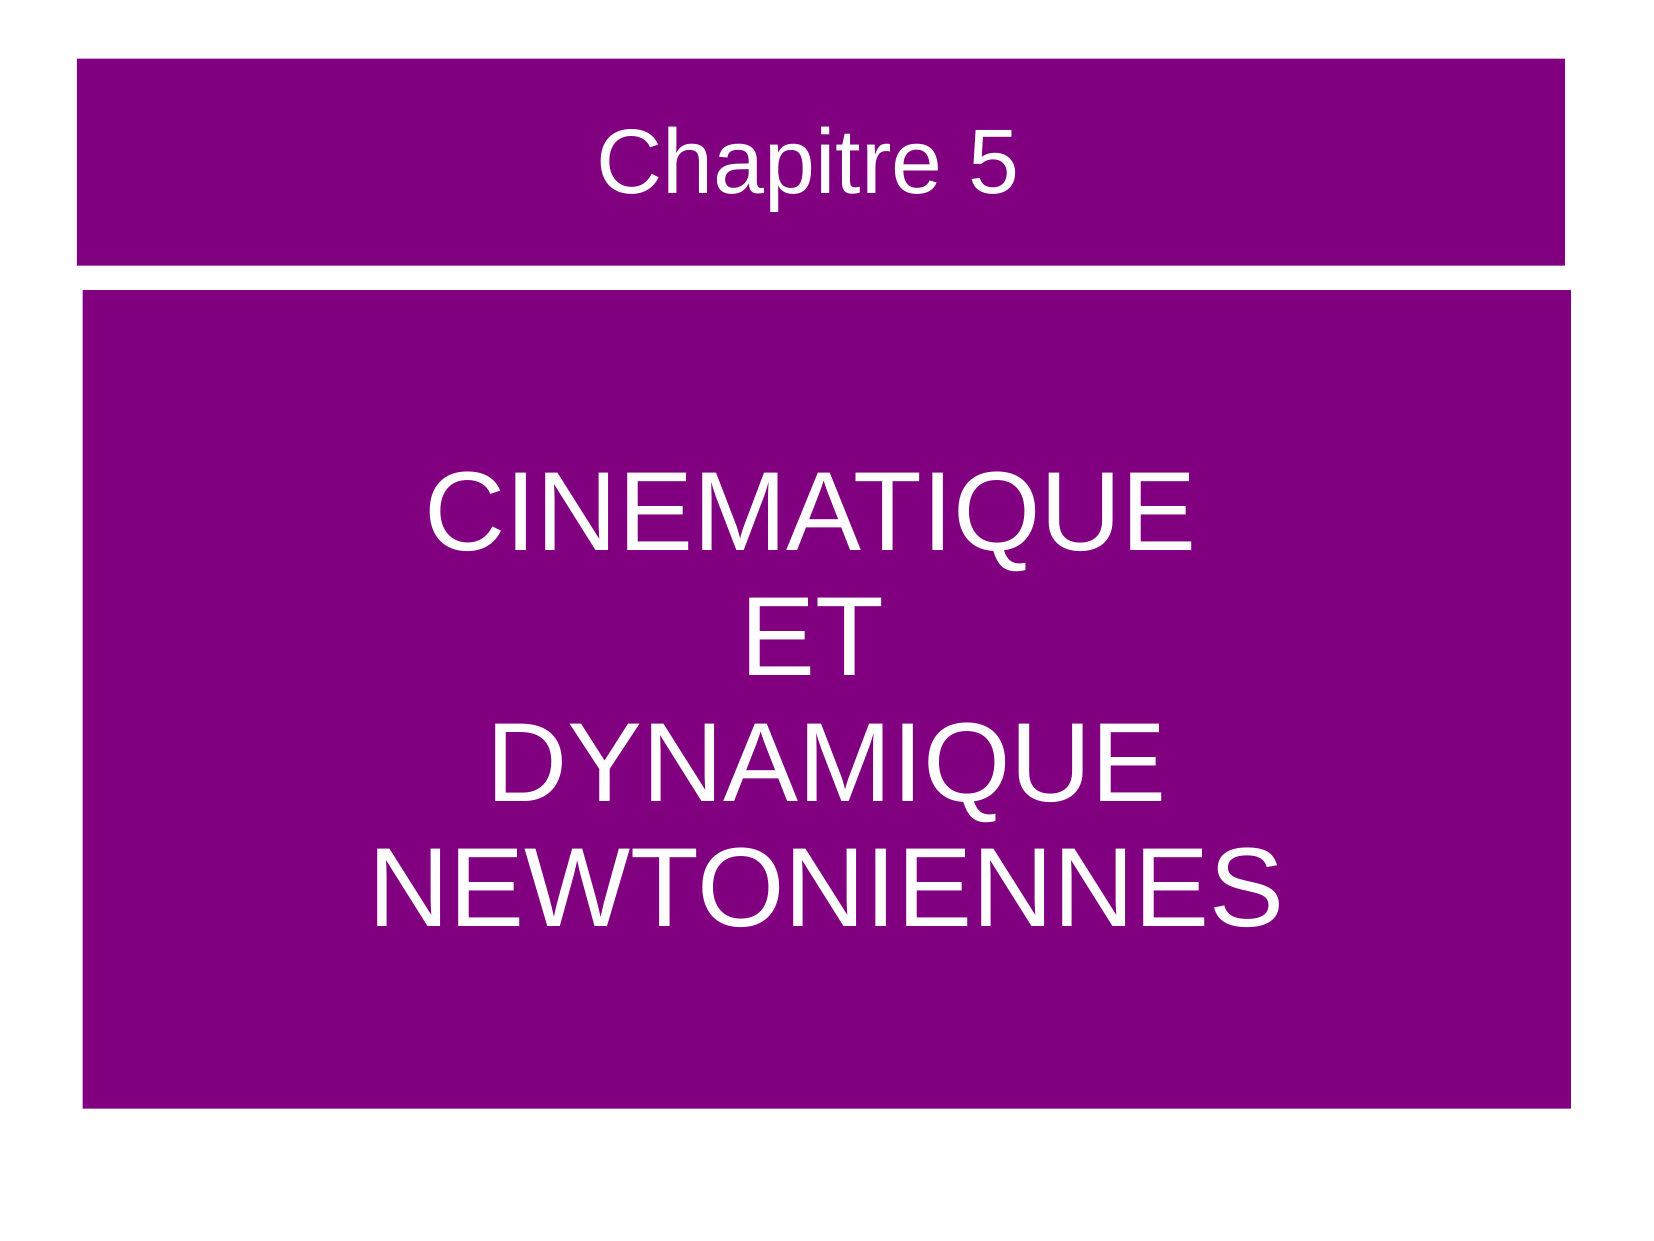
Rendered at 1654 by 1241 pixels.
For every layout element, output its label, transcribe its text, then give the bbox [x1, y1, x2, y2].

title Chapitre 5 [76, 58, 1565, 266]
subtitle CINEMATIQUE ET DYNAMIQUE NEWTONIENNES [82, 290, 1571, 1109]
